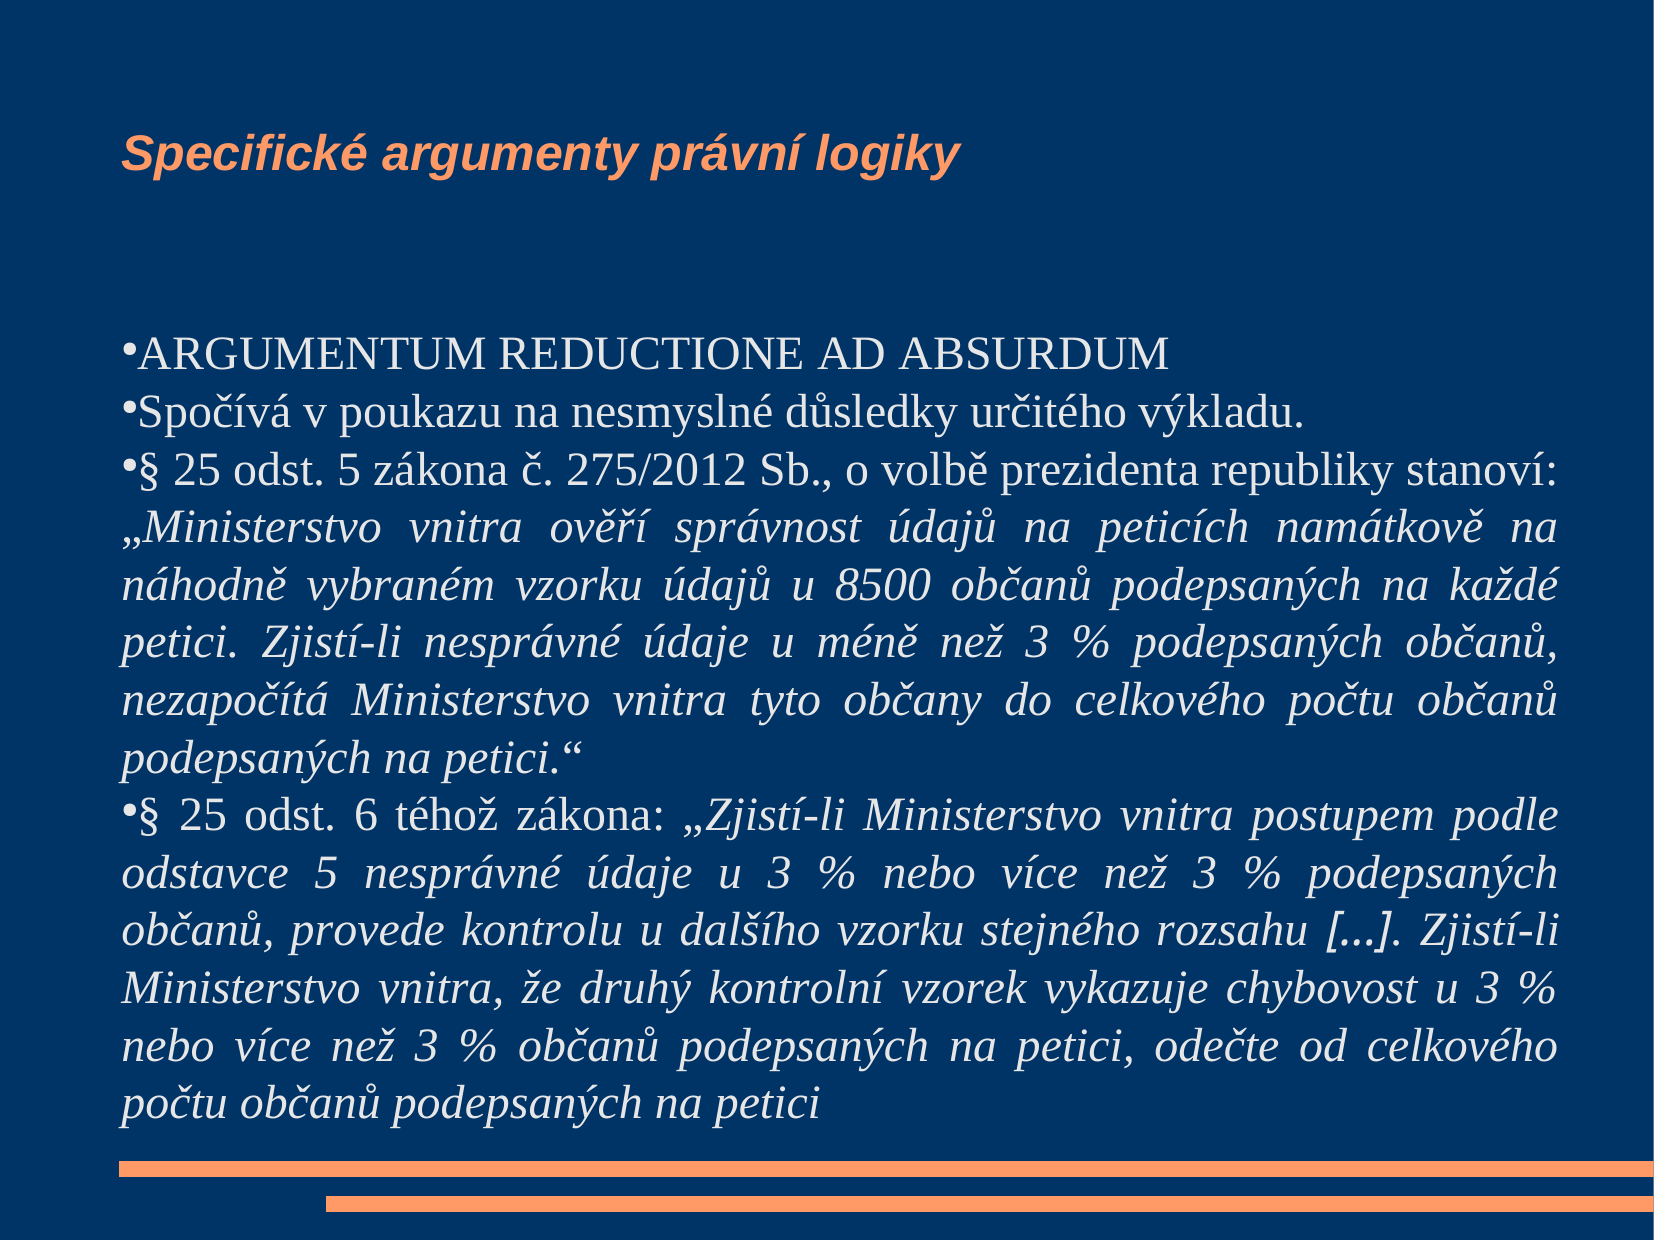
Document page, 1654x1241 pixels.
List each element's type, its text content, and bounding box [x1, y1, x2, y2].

list ARGUMENTUM REDUCTIONE AD ABSURDUM Spočívá v poukazu na nesmyslné důsledky určitého výkladu. § 25 odst. 5 zákona č. 275/2012 Sb., o volbě prezidenta republiky stanoví: „Ministerstvo vnitra ověří správnost údajů na peticích namátkově na náhodně vybraném vzorku údajů u 8500 občanů podepsaných na každé petici. Zjistí-li nesprávné údaje u méně než 3 % podepsaných občanů, nezapočítá Ministerstvo vnitra tyto občany do celkového počtu občanů podepsaných na petici.“ § 25 odst. 6 téhož zákona: „Zjistí-li Ministerstvo vnitra postupem podle odstavce 5 nesprávné údaje u 3 % nebo více než 3 % podepsaných občanů, provede kontrolu u dalšího vzorku stejného rozsahu [...]. Zjistí-li Ministerstvo vnitra, že druhý kontrolní vzorek vykazuje chybovost u 3 % nebo více než 3 % občanů podepsaných na petici, odečte od celkového počtu občanů podepsaných na petici [121, 322, 1561, 1132]
title Specifické argumenty právní logiky [121, 46, 1534, 254]
